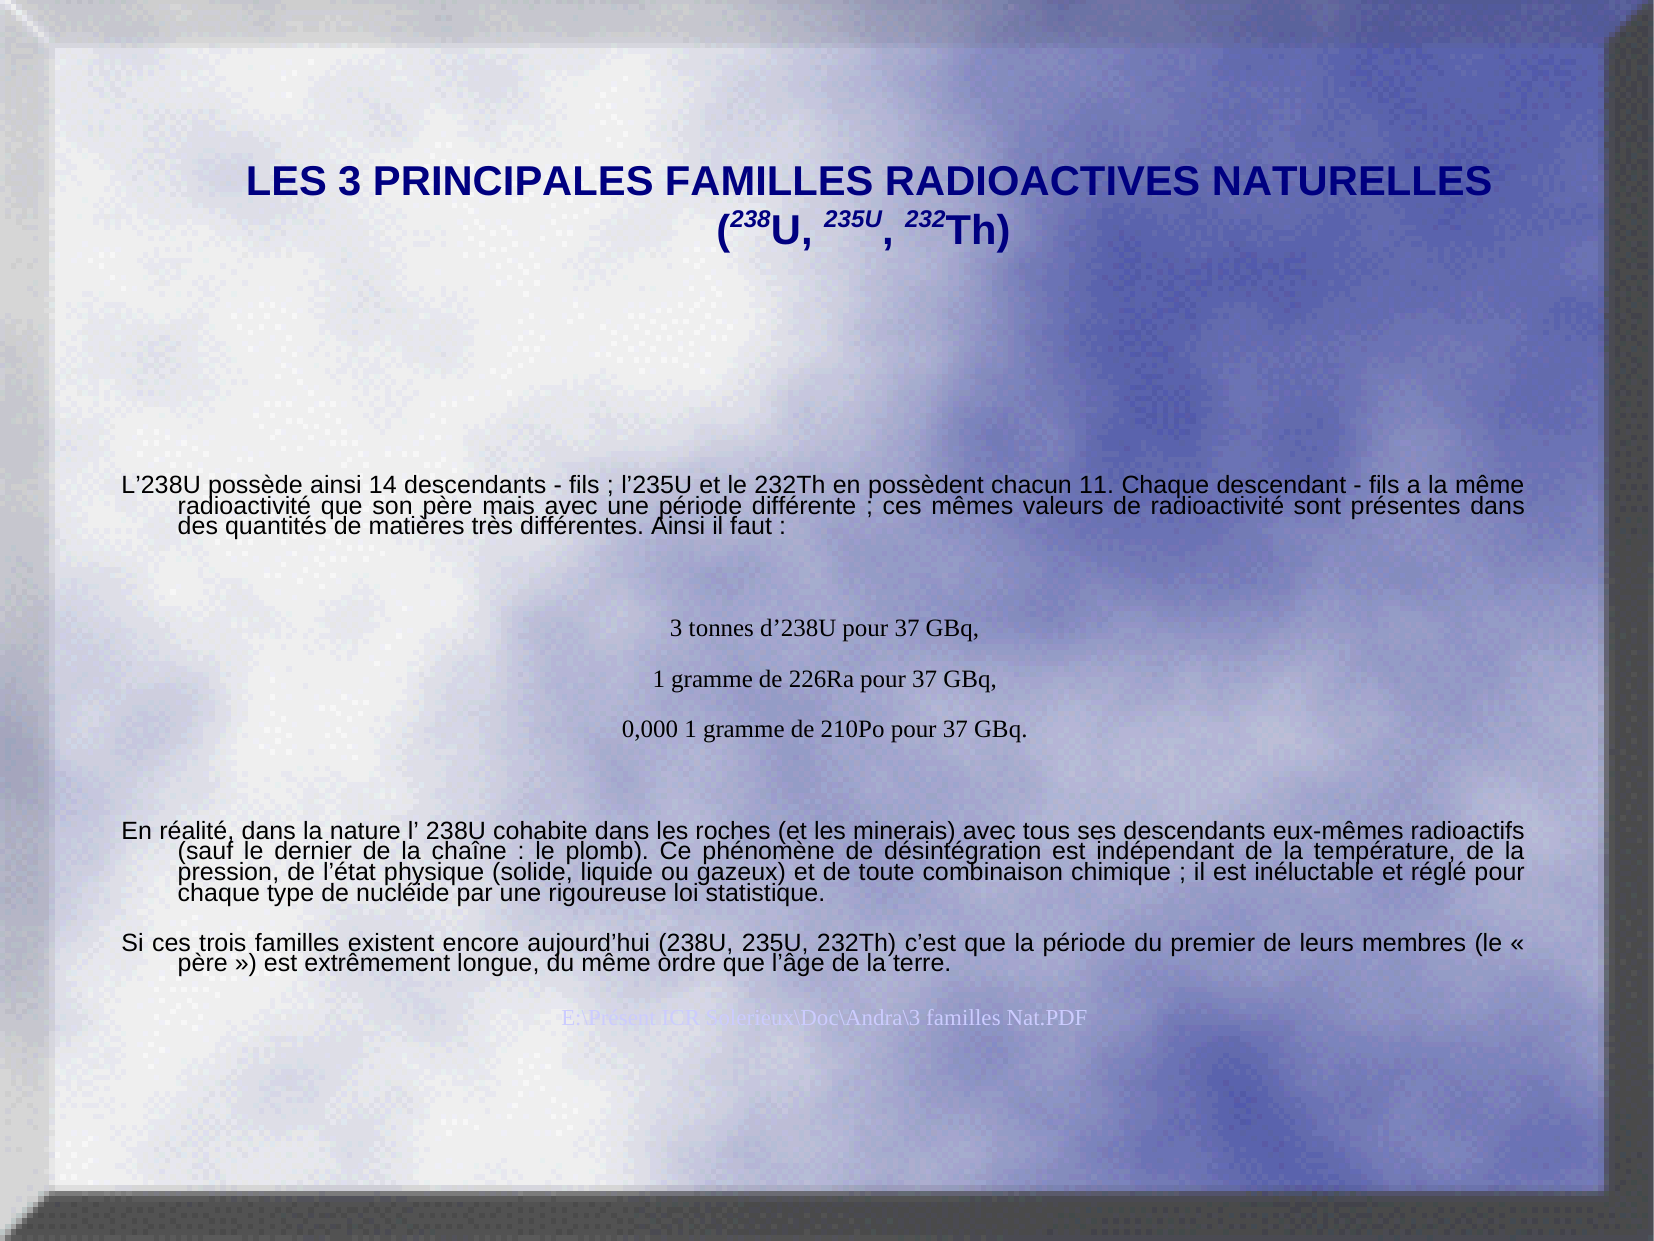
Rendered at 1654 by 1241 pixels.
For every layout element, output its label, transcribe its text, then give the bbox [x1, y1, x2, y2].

picture [0, 0, 1654, 1241]
list L’238U possède ainsi 14 descendants - fils ; l’235U et le 232Th en possèdent chacun 11. Chaque descendant - fils a la même radioactivité que son père mais avec une période différente ; ces mêmes valeurs de radioactivité sont présentes dans des quantités de matières très différentes. Ainsi il faut : 3 tonnes d’238U pour 37 GBq, 1 gramme de 226Ra pour 37 GBq, 0,000 1 gramme de 210Po pour 37 GBq. En réalité, dans la nature l’ 238U cohabite dans les roches (et les minerais) avec tous ses descendants eux-mêmes radioactifs (sauf le dernier de la chaîne : le plomb). Ce phénomène de désintégration est indépendant de la température, de la pression, de l’état physique (solide, liquide ou gazeux) et de toute combinaison chimique ; il est inéluctable et réglé pour chaque type de nucléide par une rigoureuse loi statistique. Si ces trois familles existent encore aujourd’hui (238U, 235U, 232Th) c’est que la période du premier de leurs membres (le « père ») est extrêmement longue, du même ordre que l’âge de la terre. E:\Présent ICR Solerieux\Doc\Andra\3 familles Nat.PDF [121, 417, 1529, 1104]
title LES 3 PRINCIPALES FAMILLES RADIOACTIVES NATURELLES (238U, 235U, 232Th) [201, 105, 1538, 306]
